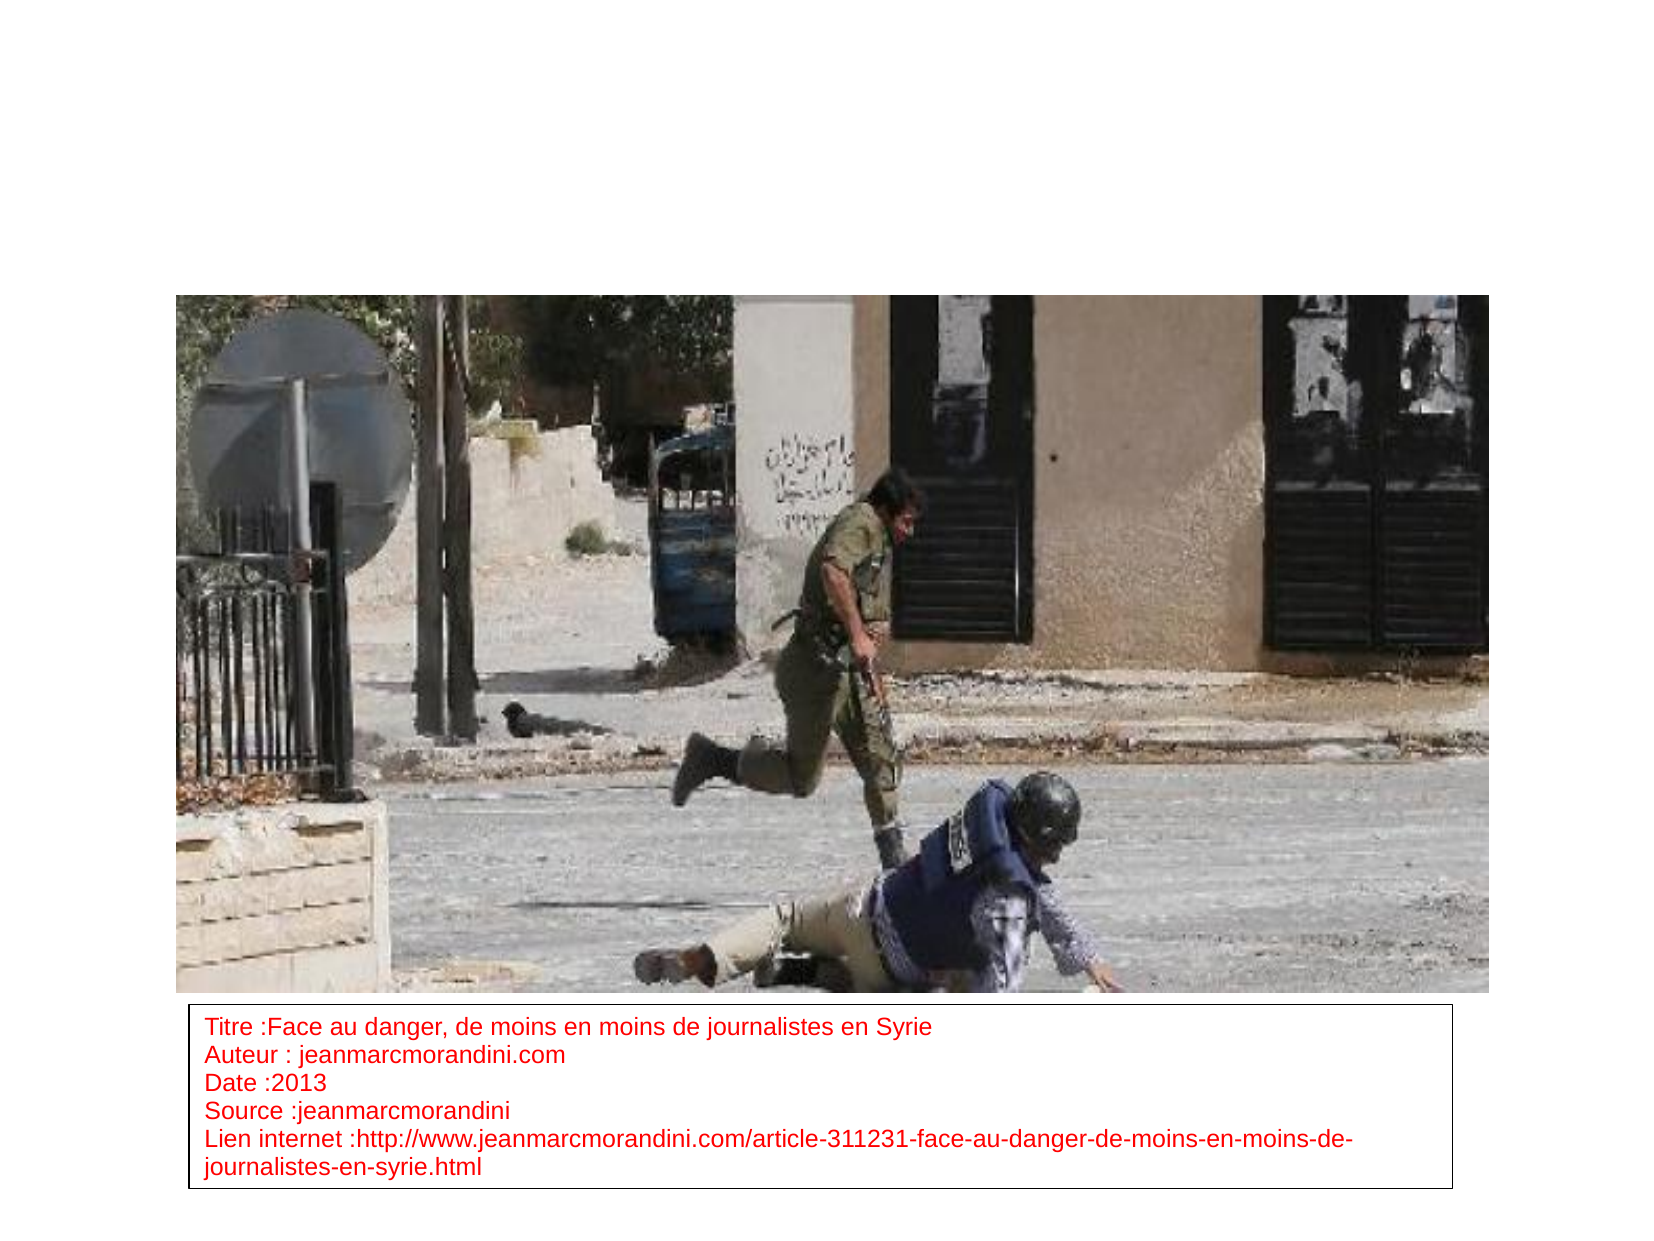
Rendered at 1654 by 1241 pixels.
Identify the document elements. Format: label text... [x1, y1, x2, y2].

picture [176, 295, 1489, 993]
text_box Titre :Face au danger, de moins en moins de journalistes en Syrie Auteur : jeanmarcmorandini.com Date :2013 Source :jeanmarcmorandini Lien internet :http://www.jeanmarcmorandini.com/article-311231-face-au-danger-de-moins-en-moins-de-journalistes-en-syrie.html [188, 1004, 1453, 1189]
